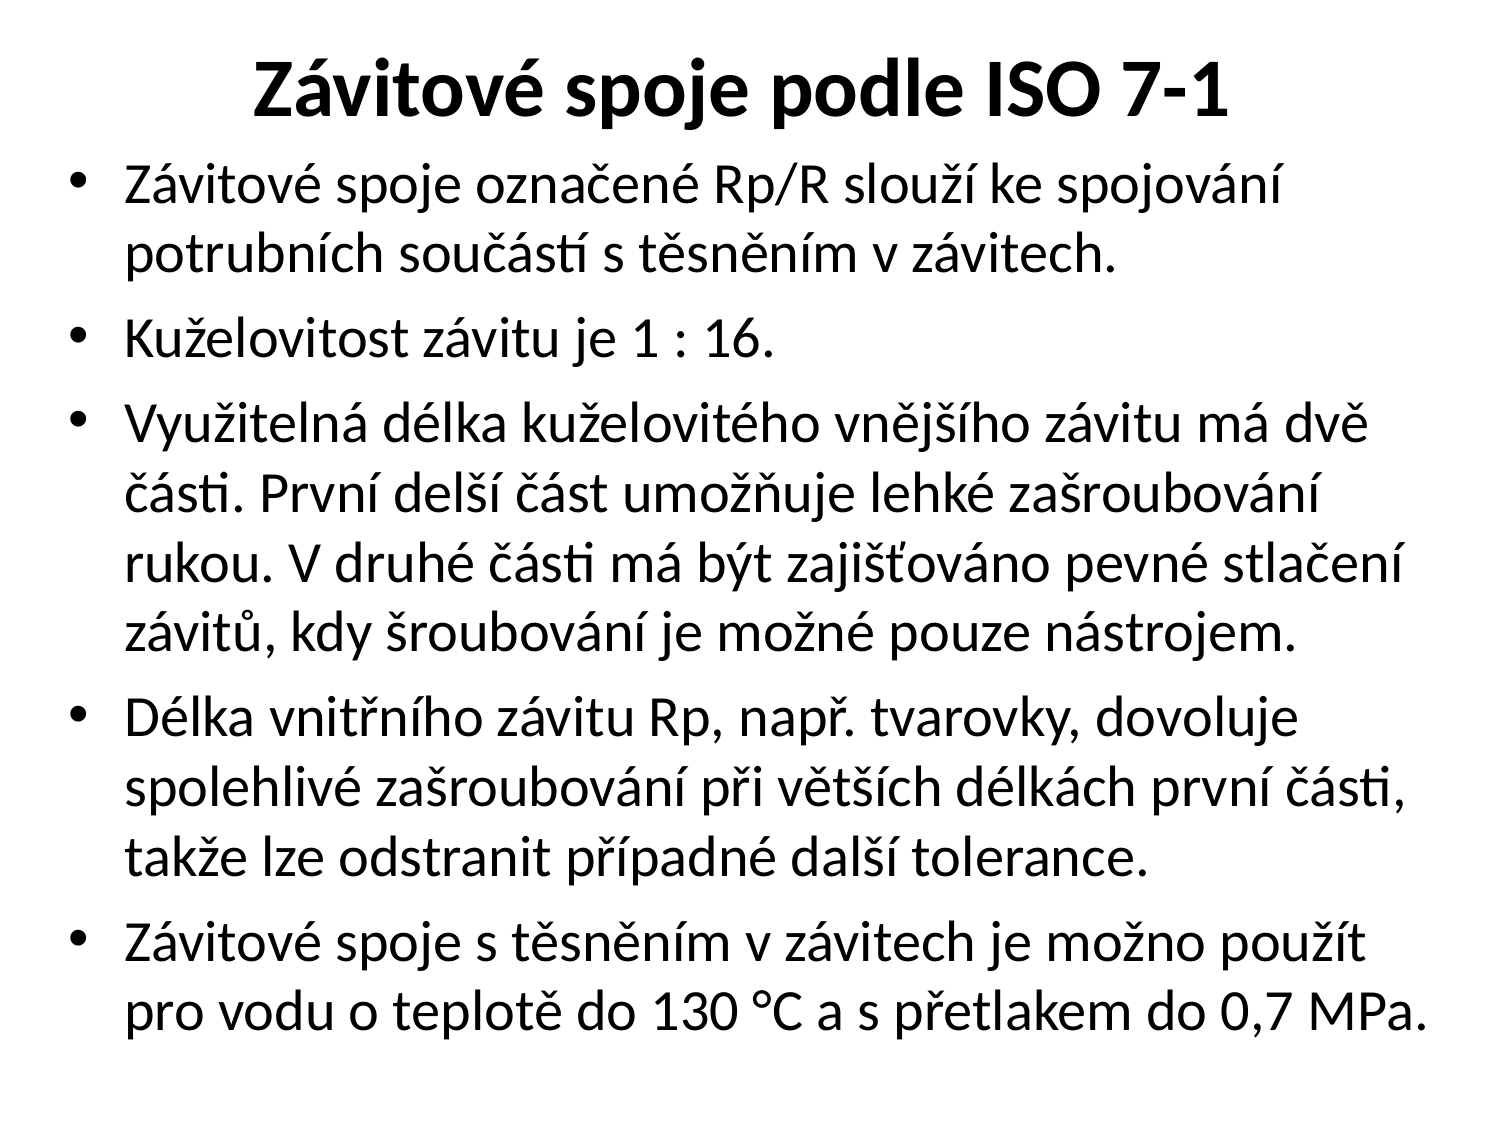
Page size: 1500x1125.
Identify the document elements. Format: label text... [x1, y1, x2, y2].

title Závitové spoje podle ISO 7-1 [76, 18, 1427, 137]
list Závitové spoje označené Rp/R slouží ke spojování potrubních součástí s těsněním v závitech. Kuželovitost závitu je 1 : 16. Využitelná délka kuželovitého vnějšího závitu má dvě části. První delší část umožňuje lehké zašroubování rukou. V druhé části má být zajišťováno pevné stlačení závitů, kdy šroubování je možné pouze nástrojem. Délka vnitřního závitu Rp, např. tvarovky, dovoluje spolehlivé zašroubování při větších délkách první části, takže lze odstranit případné další tolerance. Závitové spoje s těsněním v závitech je možno použít pro vodu o teplotě do 130 °C a s přetlakem do 0,7 MPa. [53, 137, 1459, 1125]
